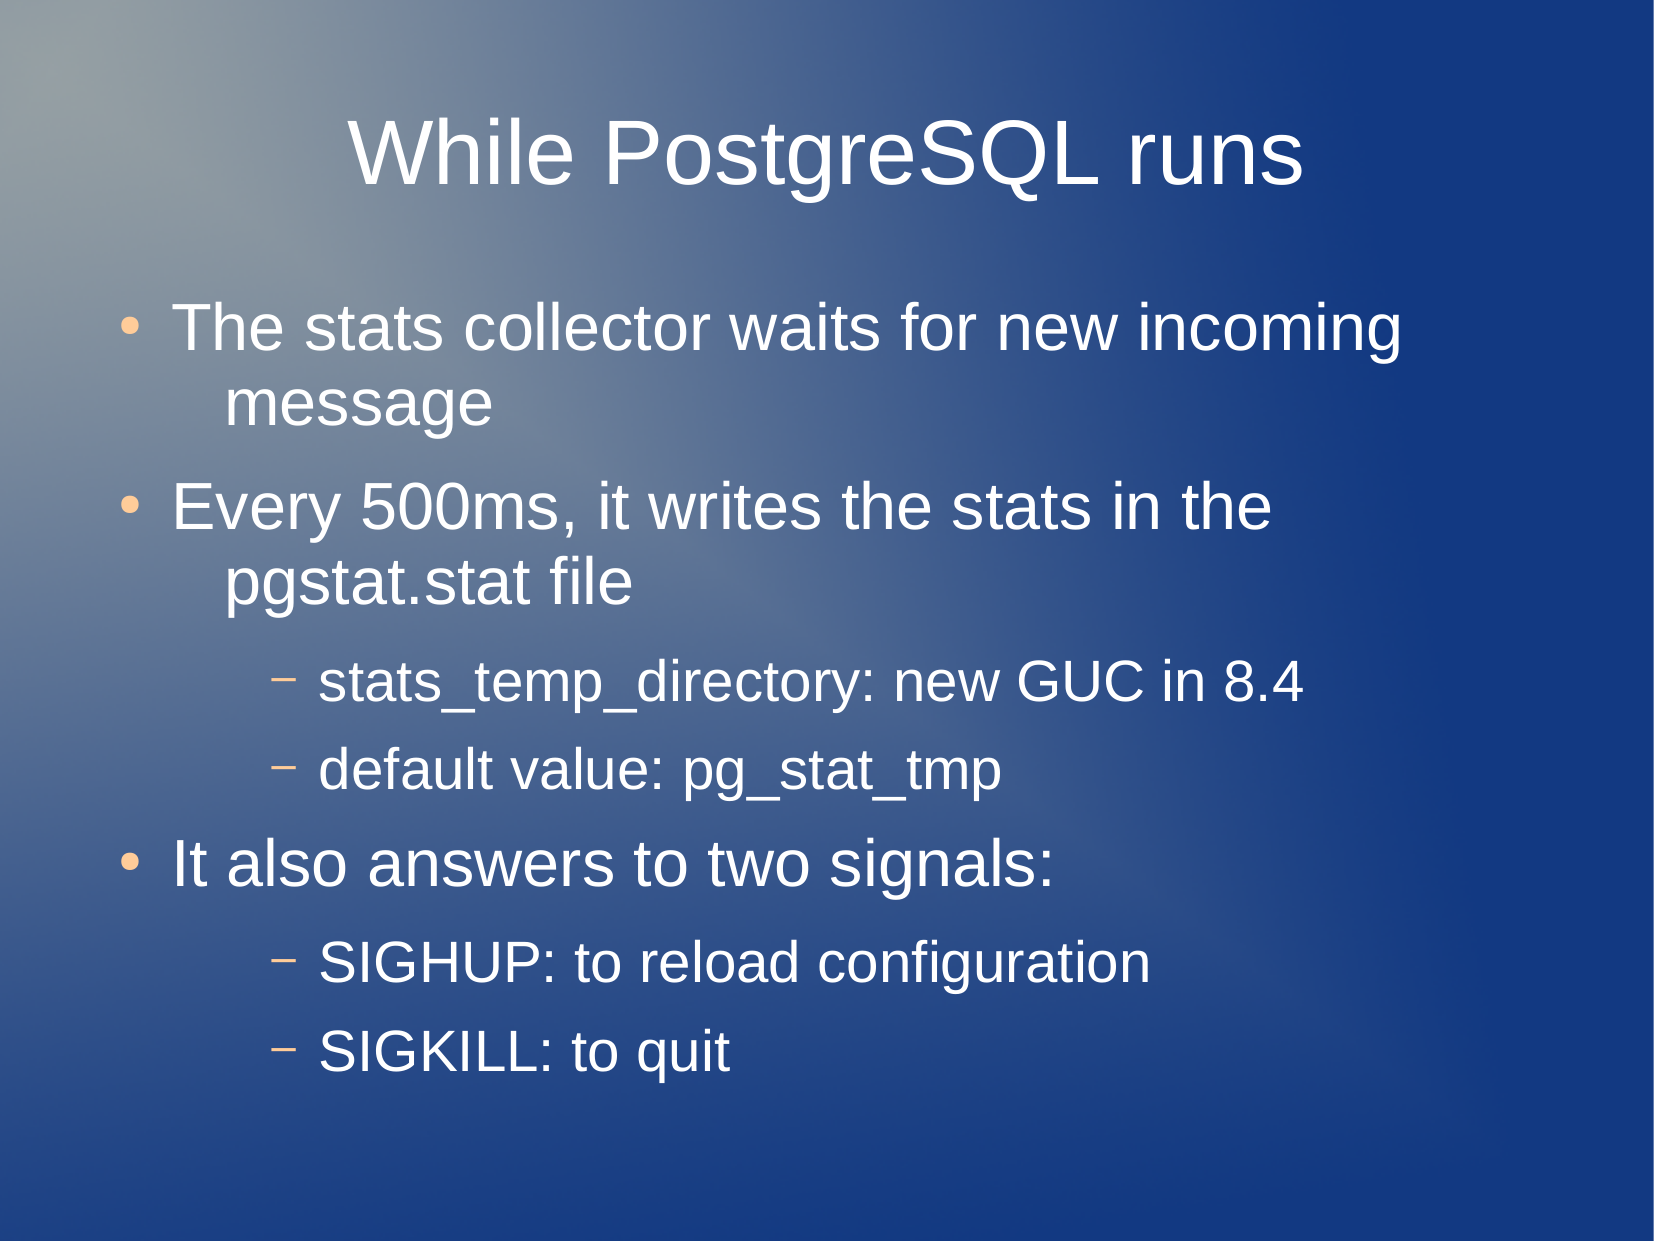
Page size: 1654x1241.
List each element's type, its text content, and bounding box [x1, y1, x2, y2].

list The stats collector waits for new incoming message Every 500ms, it writes the stats in the pgstat.stat file stats_temp_directory: new GUC in 8.4 default value: pg_stat_tmp It also answers to two signals: SIGHUP: to reload configuration SIGKILL: to quit [82, 290, 1571, 1109]
title While PostgreSQL runs [82, 49, 1571, 257]
picture [0, 0, 1654, 1241]
